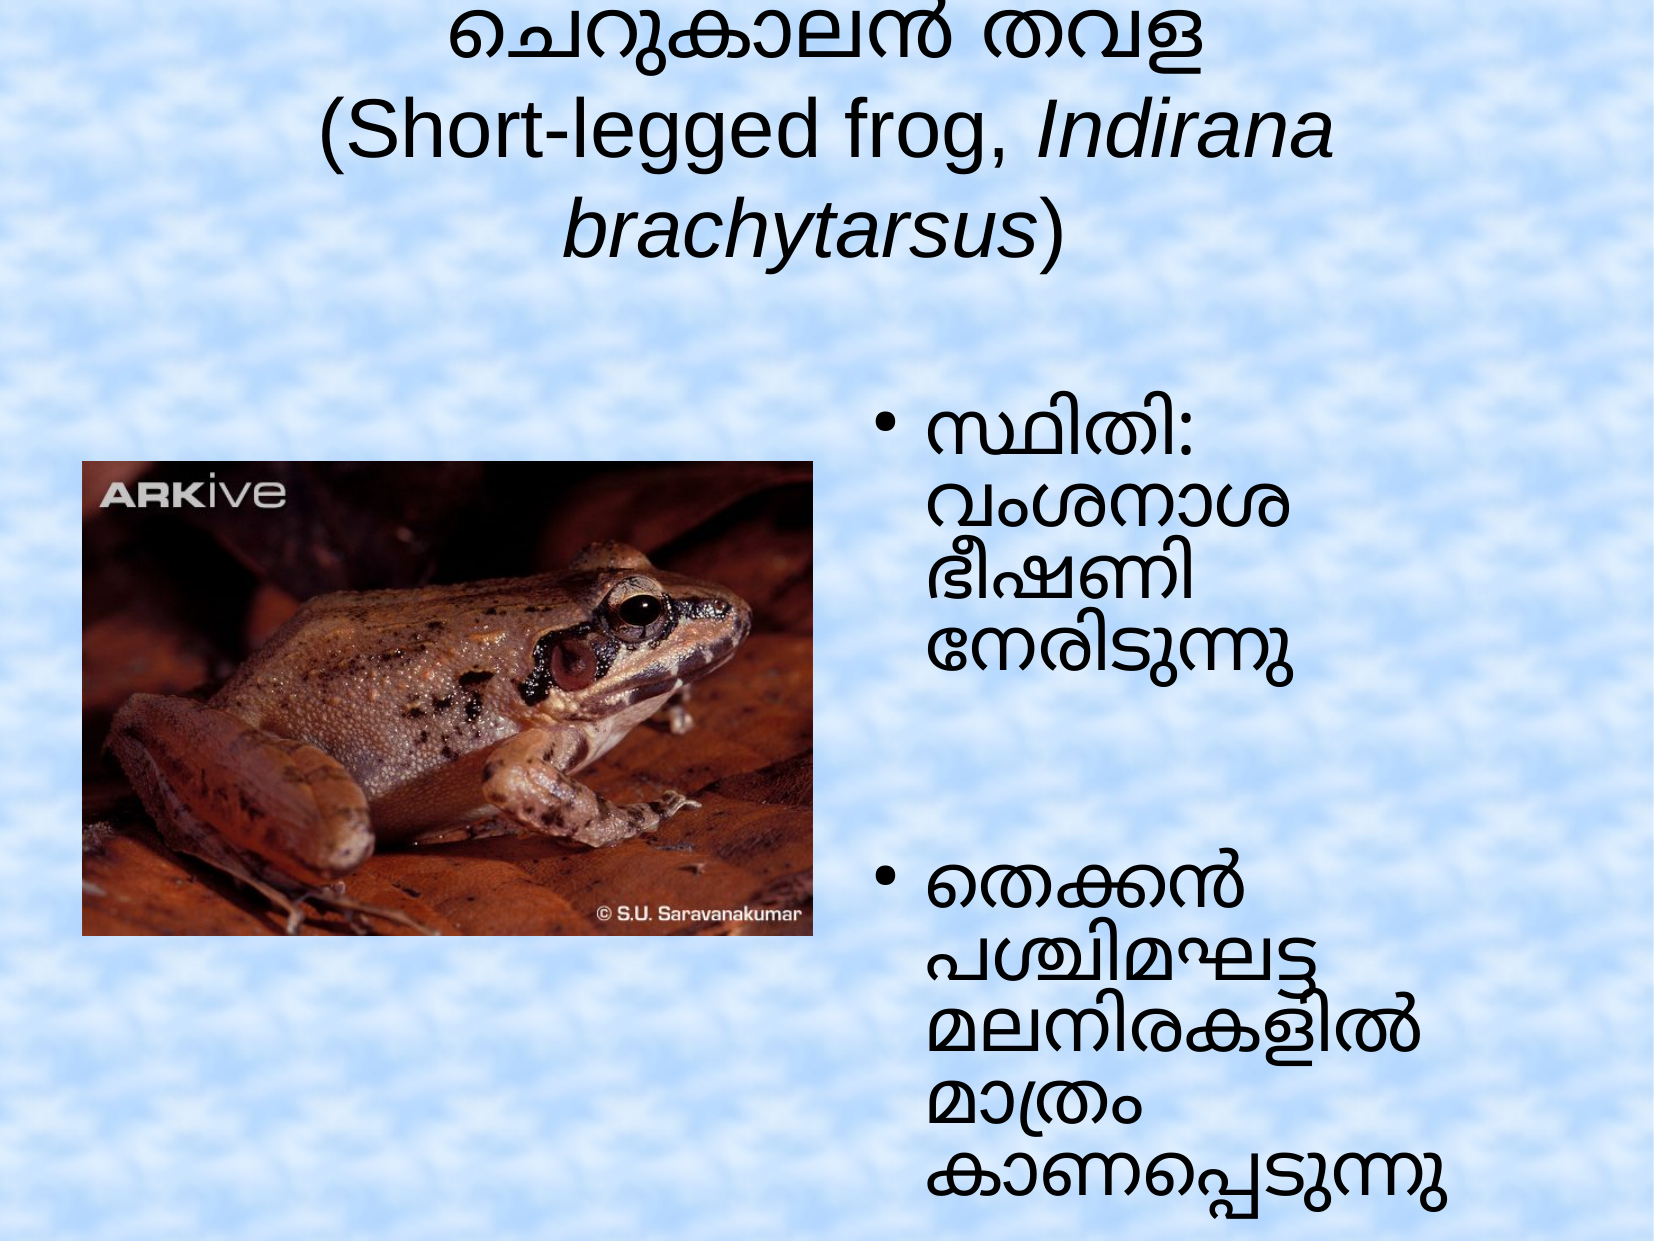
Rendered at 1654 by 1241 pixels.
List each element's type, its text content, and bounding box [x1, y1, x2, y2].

picture [0, 0, 1654, 1241]
list സ്ഥിതി: വംശനാശ ഭീഷണി നേരിടുന്നു തെക്കന്‍ പശ്ചിമഘട്ട മലനിരകളില്‍ മാത്രം കാണപ്പെടുന്നു [839, 388, 1570, 1208]
title ചെറുകാലന്‍ തവള (Short-legged frog, Indirana brachytarsus) [82, 0, 1571, 382]
